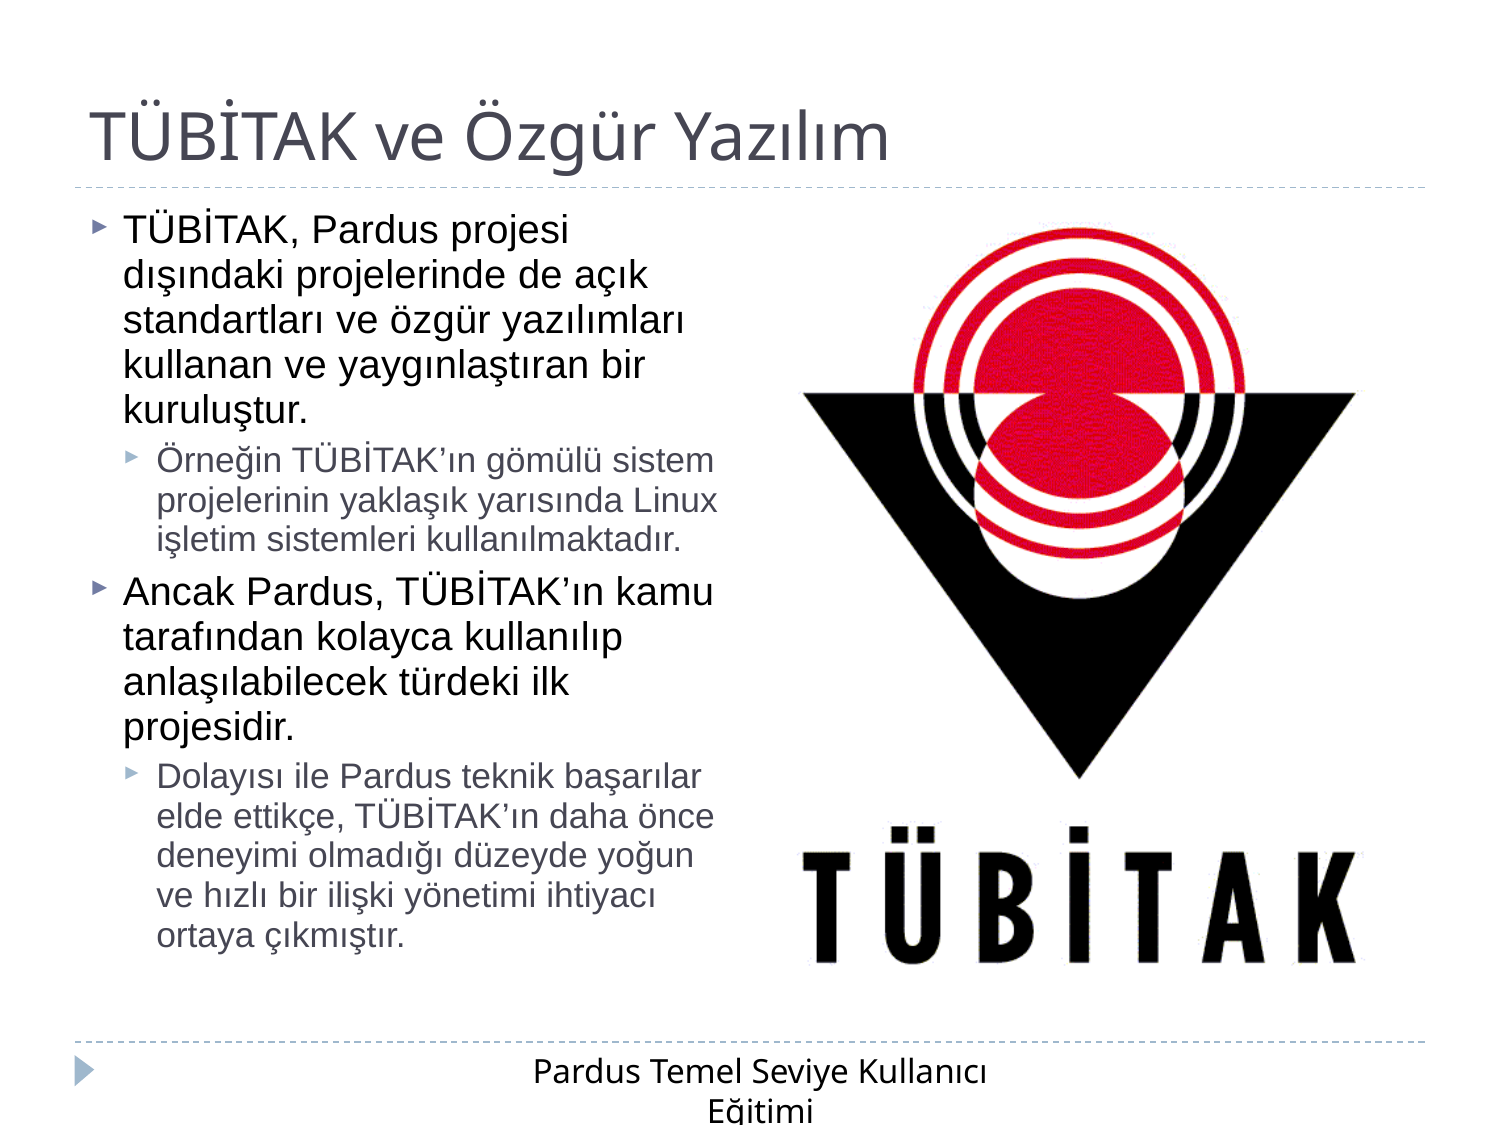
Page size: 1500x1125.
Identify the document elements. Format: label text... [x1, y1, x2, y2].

picture [759, 213, 1423, 996]
list TÜBİTAK, Pardus projesi dışındaki projelerinde de açık standartları ve özgür yazılımları kullanan ve yaygınlaştıran bir kuruluştur. Örneğin TÜBİTAK’ın gömülü sistem projelerinin yaklaşık yarısında Linux işletim sistemleri kullanılmaktadır. Ancak Pardus, TÜBİTAK’ın kamu tarafından kolayca kullanılıp anlaşılabilecek türdeki ilk projesidir. Dolayısı ile Pardus teknik başarılar elde ettikçe, TÜBİTAK’ın daha önce deneyimi olmadığı düzeyde yoğun ve hızlı bir ilişki yönetimi ihtiyacı ortaya çıkmıştır. [75, 200, 738, 1010]
title TÜBİTAK ve Özgür Yazılım [75, 37, 1425, 188]
